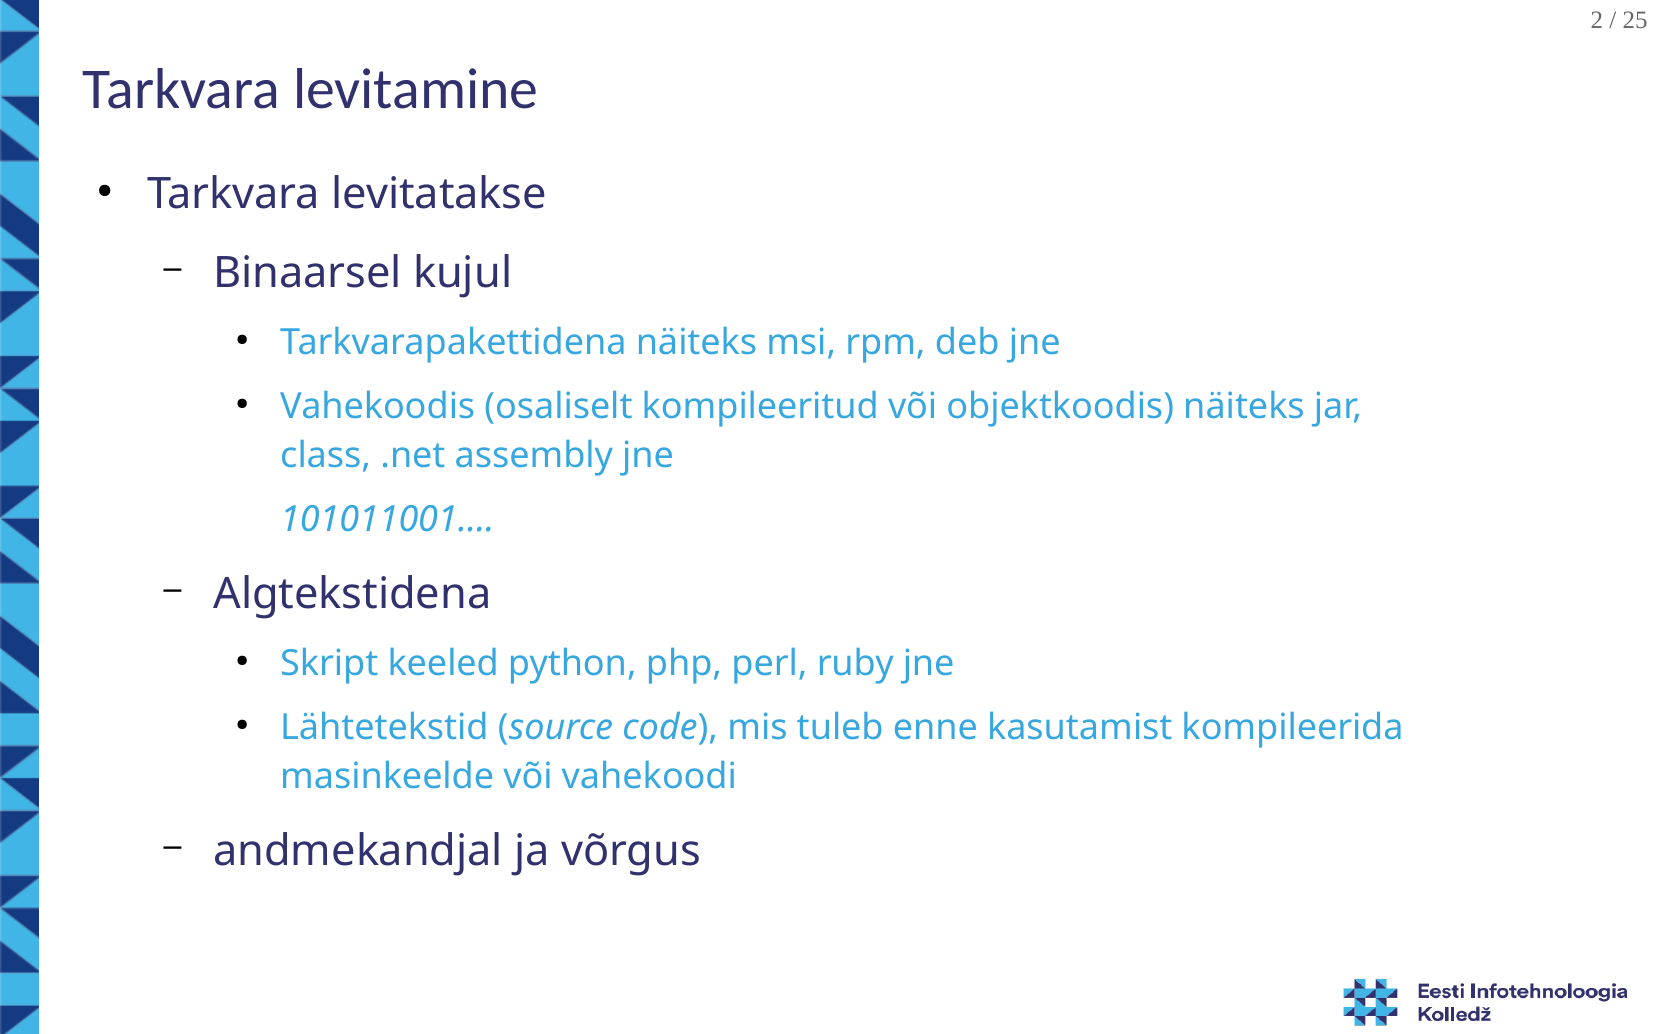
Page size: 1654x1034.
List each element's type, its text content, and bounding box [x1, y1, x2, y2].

title Tarkvara levitamine [82, 41, 1571, 148]
list Tarkvara levitatakse Binaarsel kujul Tarkvarapakettidena näiteks msi, rpm, deb jne Vahekoodis (osaliselt kompileeritud või objektkoodis) näiteks jar, class, .net assembly jne 101011001.... Algtekstidena Skript keeled python, php, perl, ruby jne Lähtetekstid (source code), mis tuleb enne kasutamist kompileerida masinkeelde või vahekoodi andmekandjal ja võrgus [80, 162, 1536, 880]
